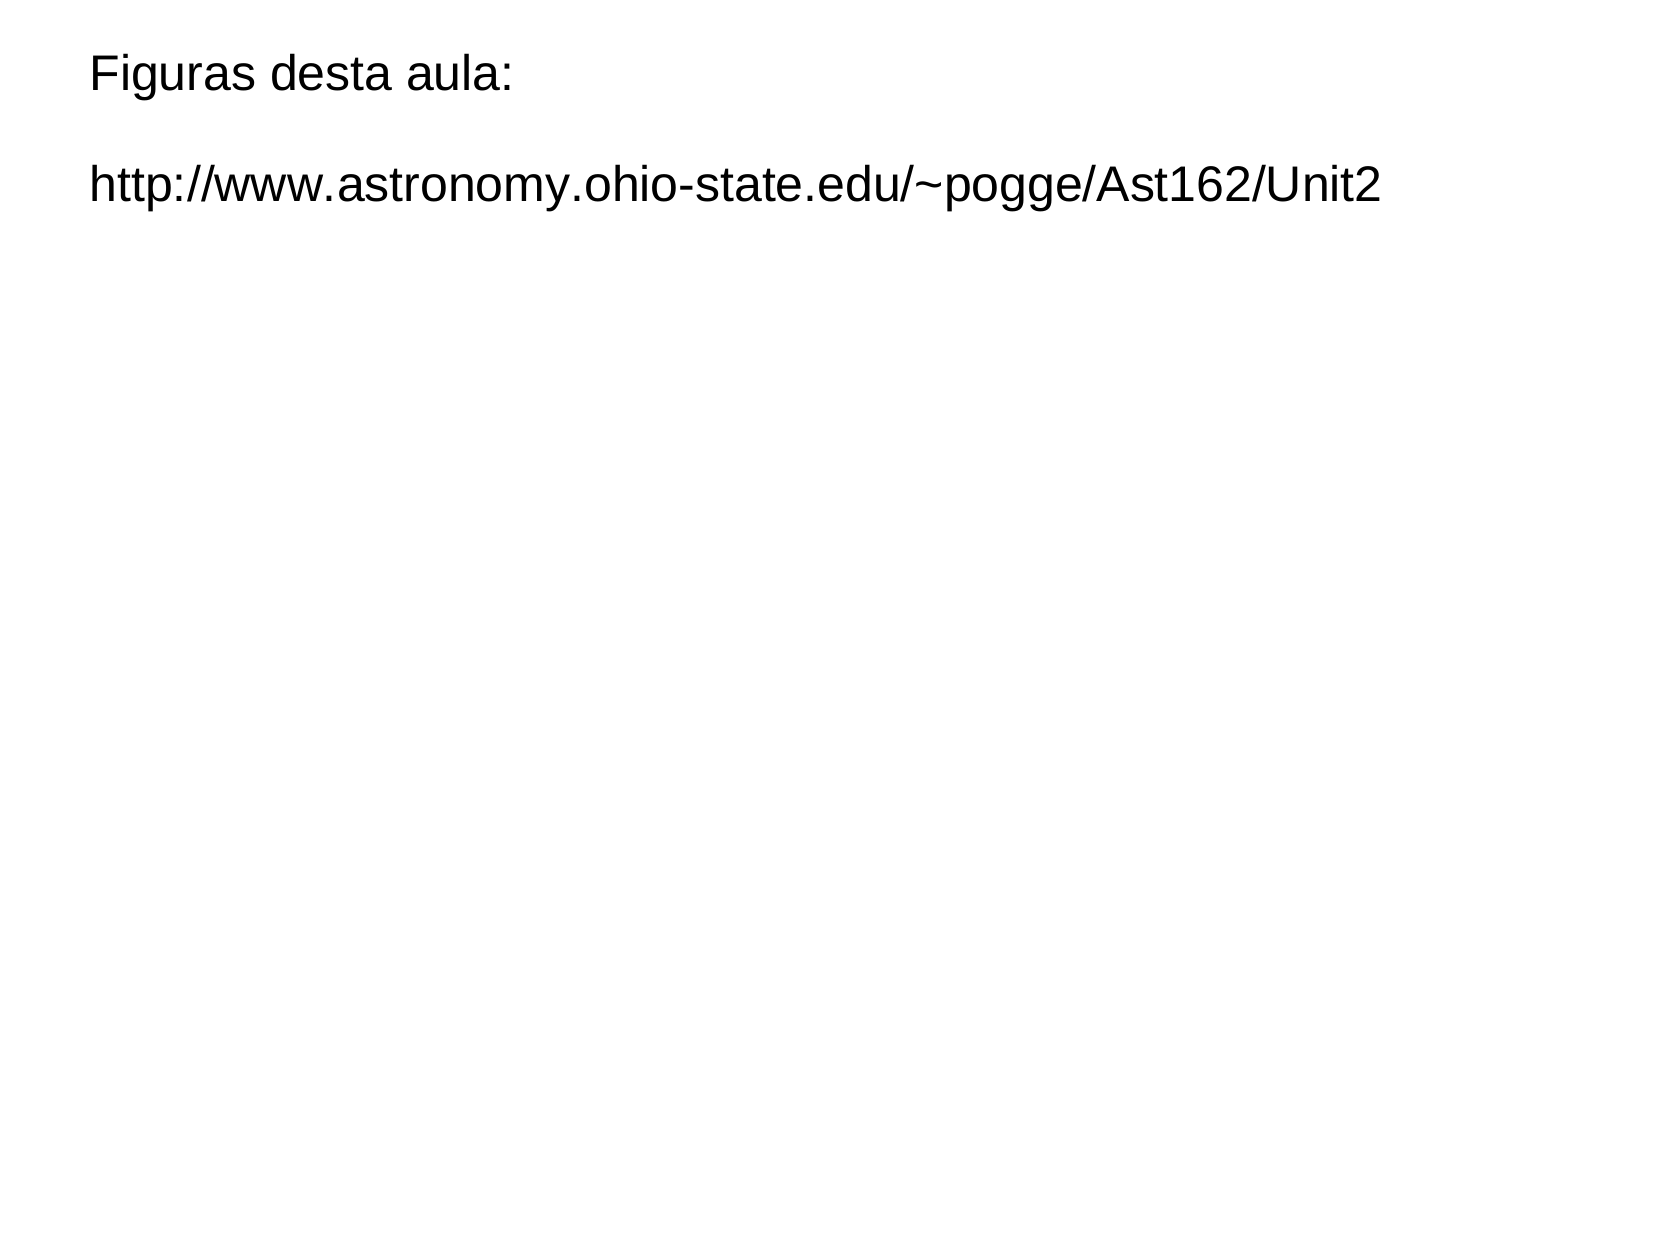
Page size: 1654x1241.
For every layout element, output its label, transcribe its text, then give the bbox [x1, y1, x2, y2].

text_box Figuras desta aula: http://www.astronomy.ohio-state.edu/~pogge/Ast162/Unit2 [75, 37, 1501, 220]
